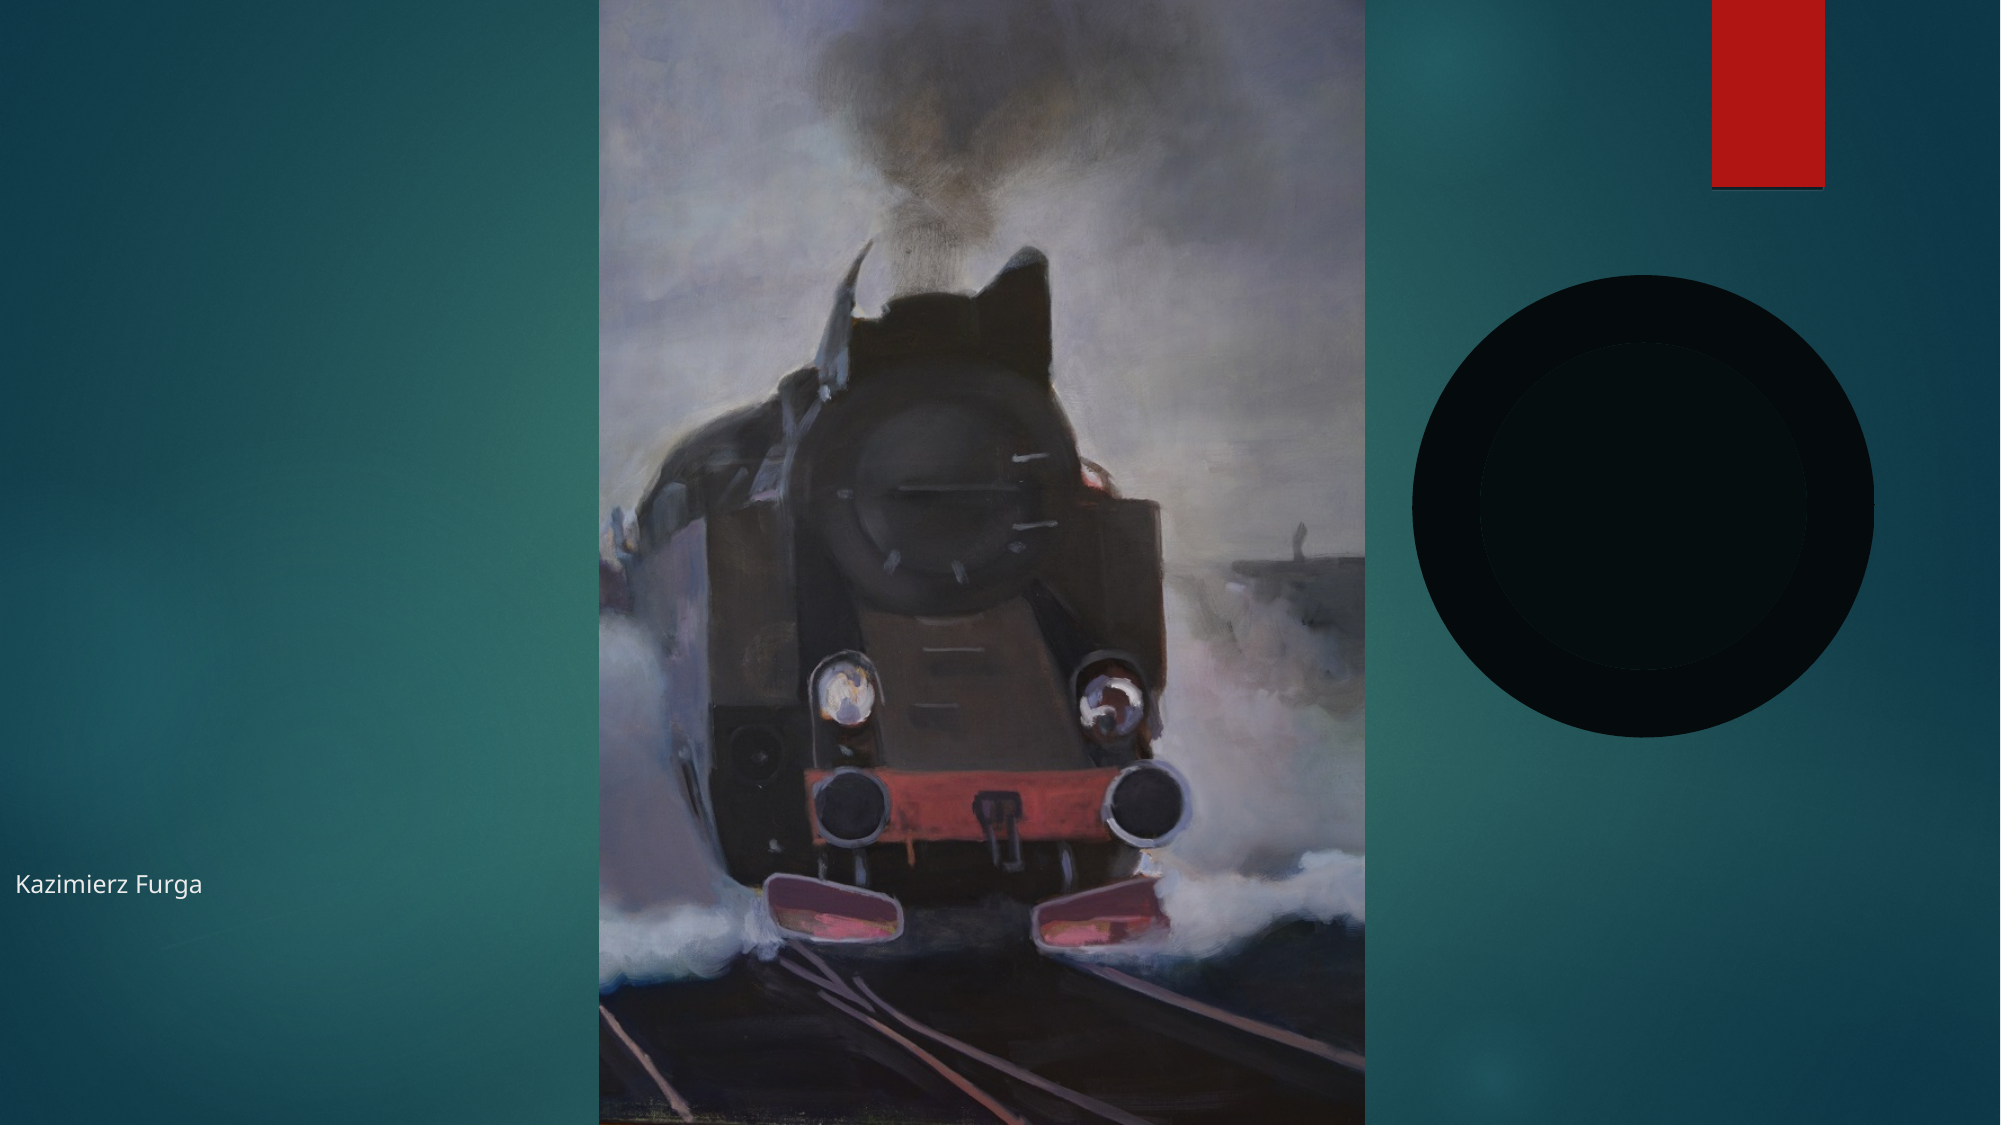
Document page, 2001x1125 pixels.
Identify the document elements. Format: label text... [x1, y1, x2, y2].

picture [599, 0, 1365, 1125]
title Kazimierz Furga [0, 861, 383, 1125]
